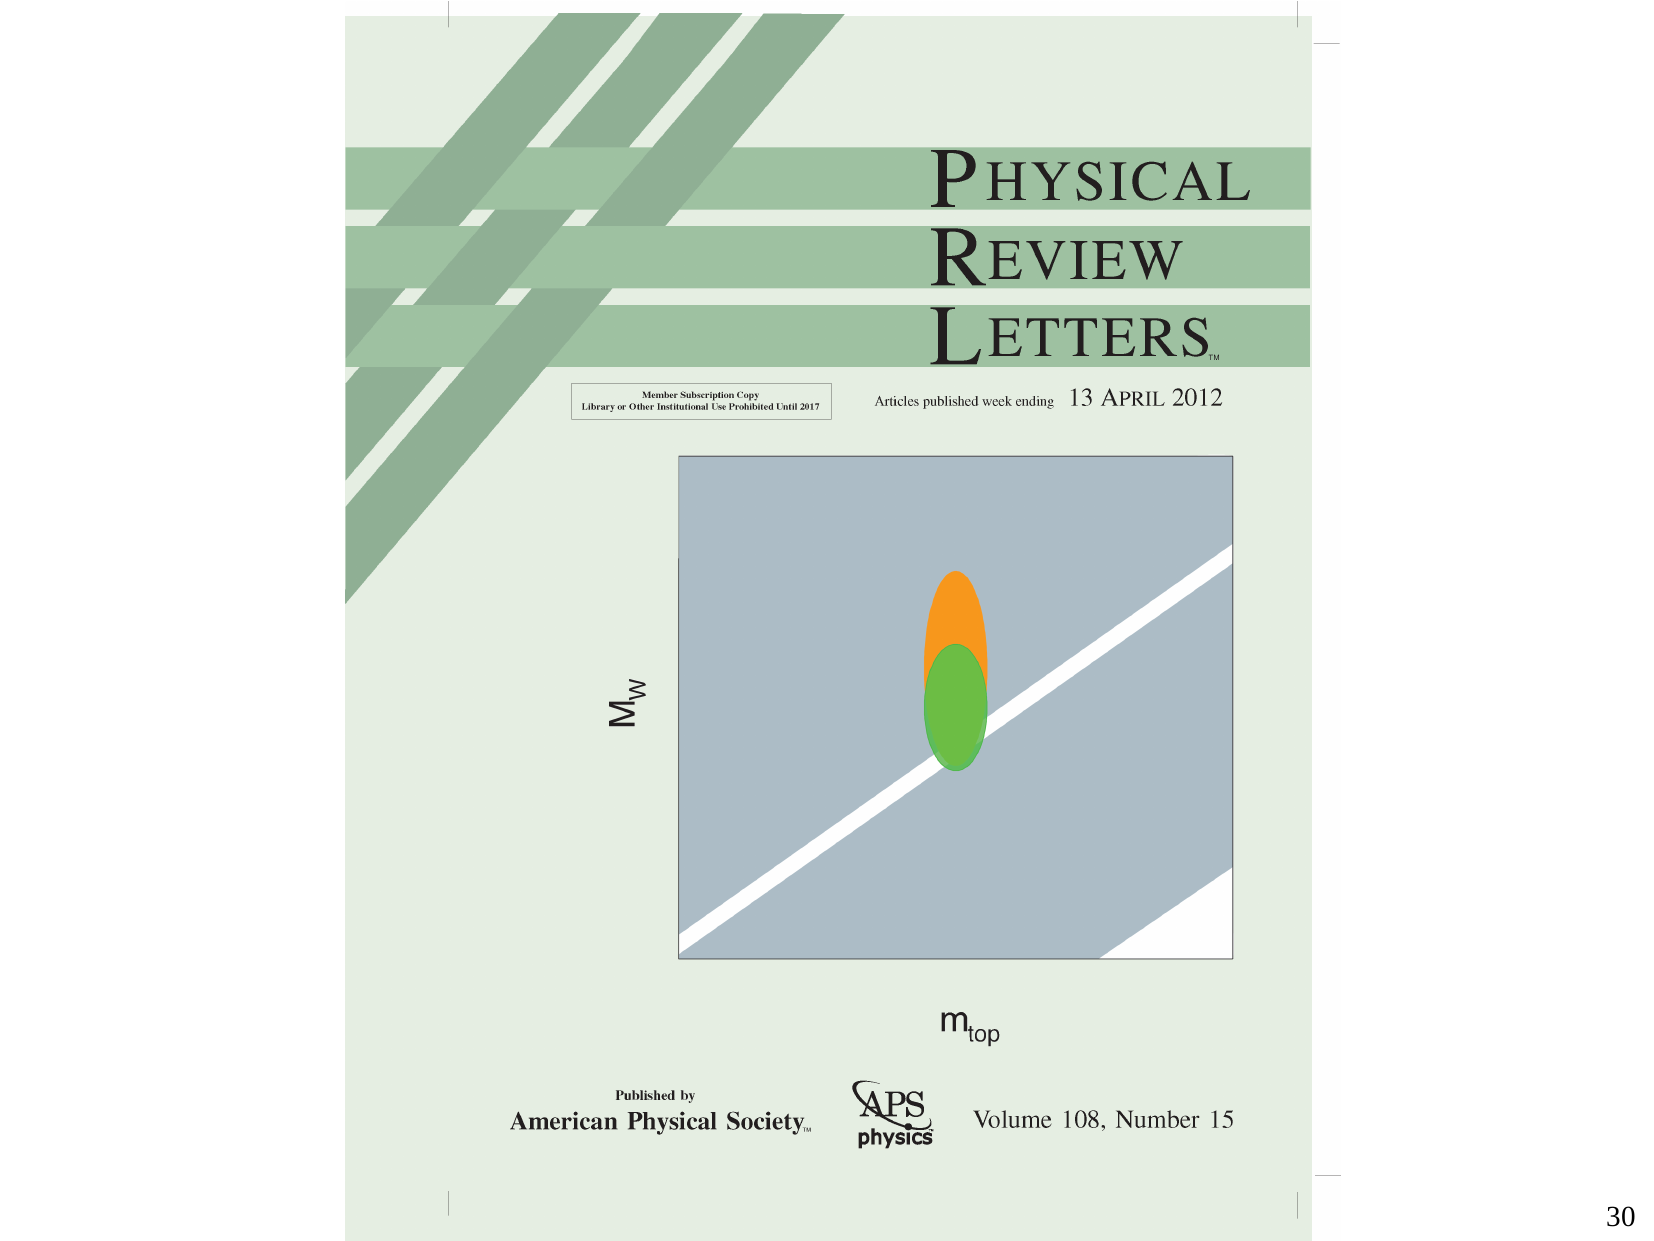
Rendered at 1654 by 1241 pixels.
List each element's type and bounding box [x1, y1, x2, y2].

picture [345, 1, 1341, 1241]
